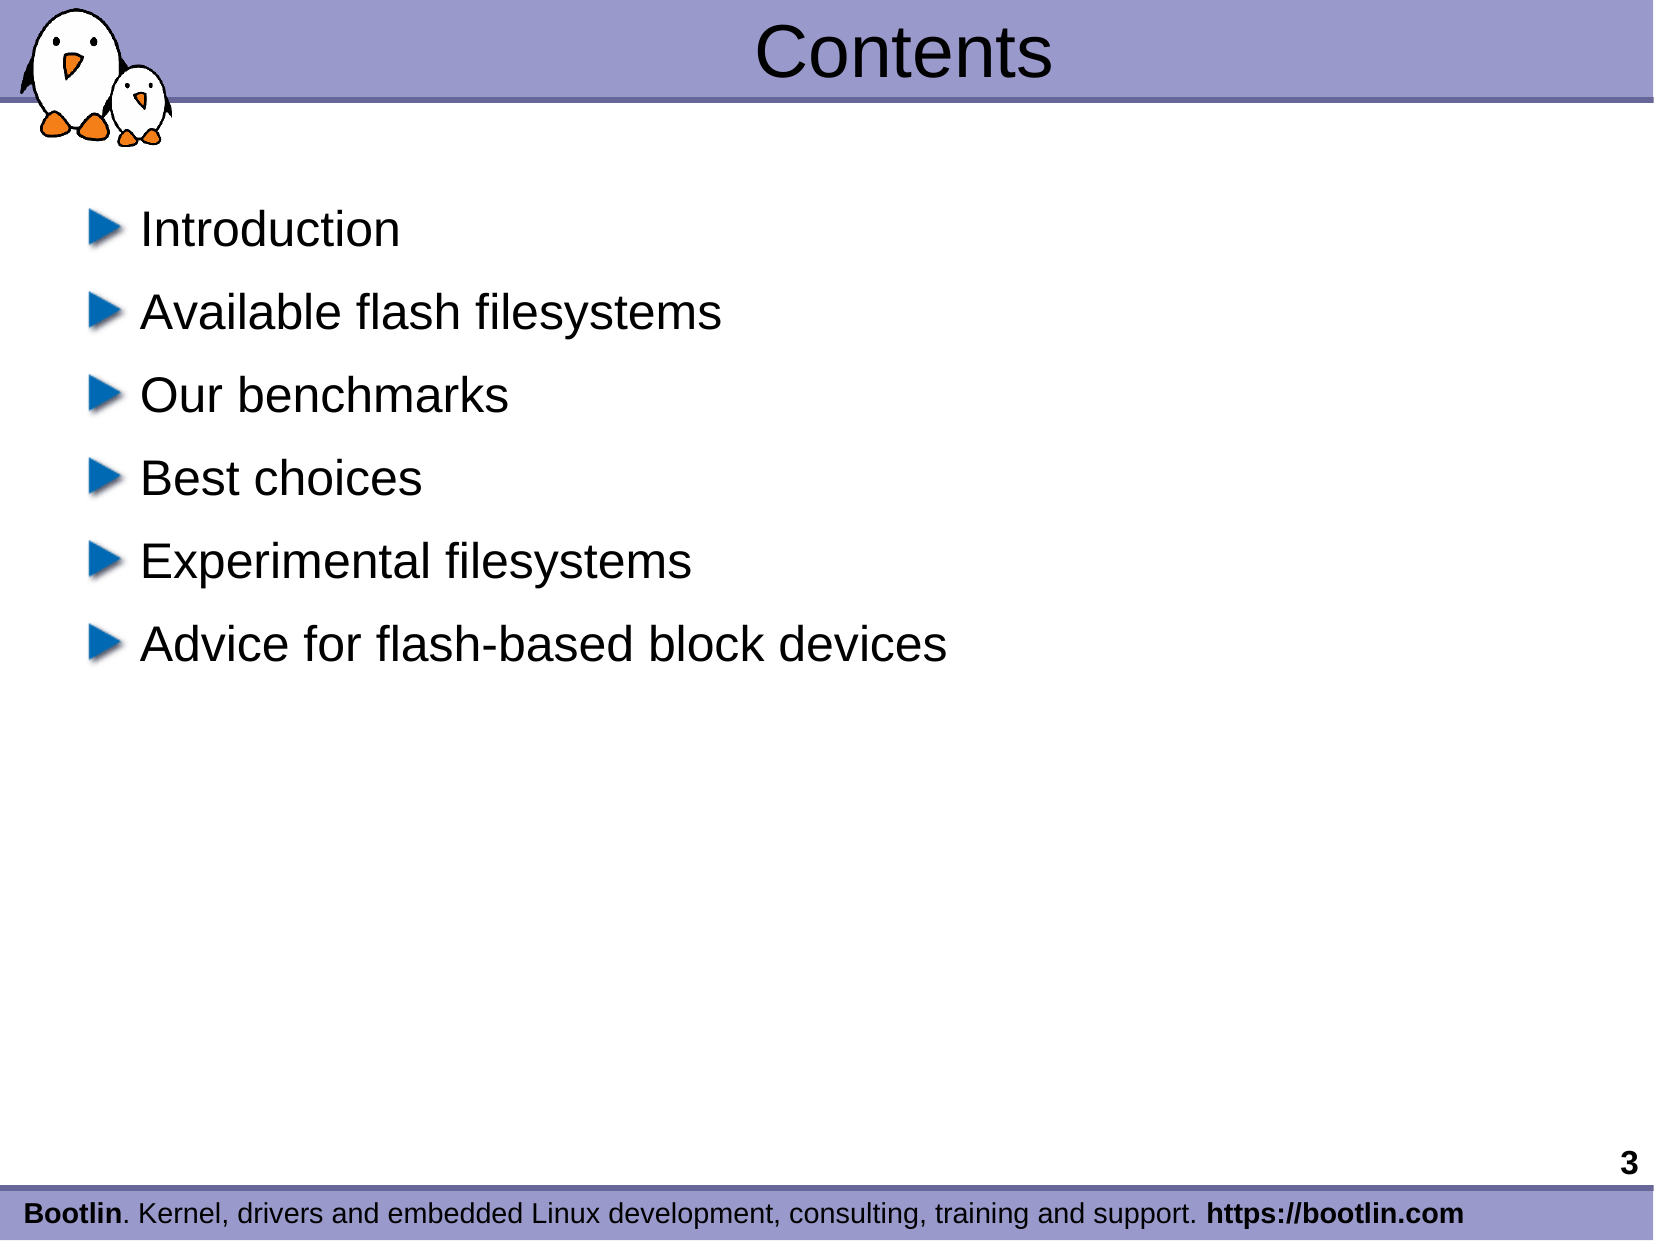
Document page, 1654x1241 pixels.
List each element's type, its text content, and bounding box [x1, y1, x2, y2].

picture [20, 8, 172, 147]
title Contents [178, 5, 1631, 97]
list Introduction Available flash filesystems Our benchmarks Best choices Experimental filesystems Advice for flash-based block devices [68, 201, 1592, 1118]
